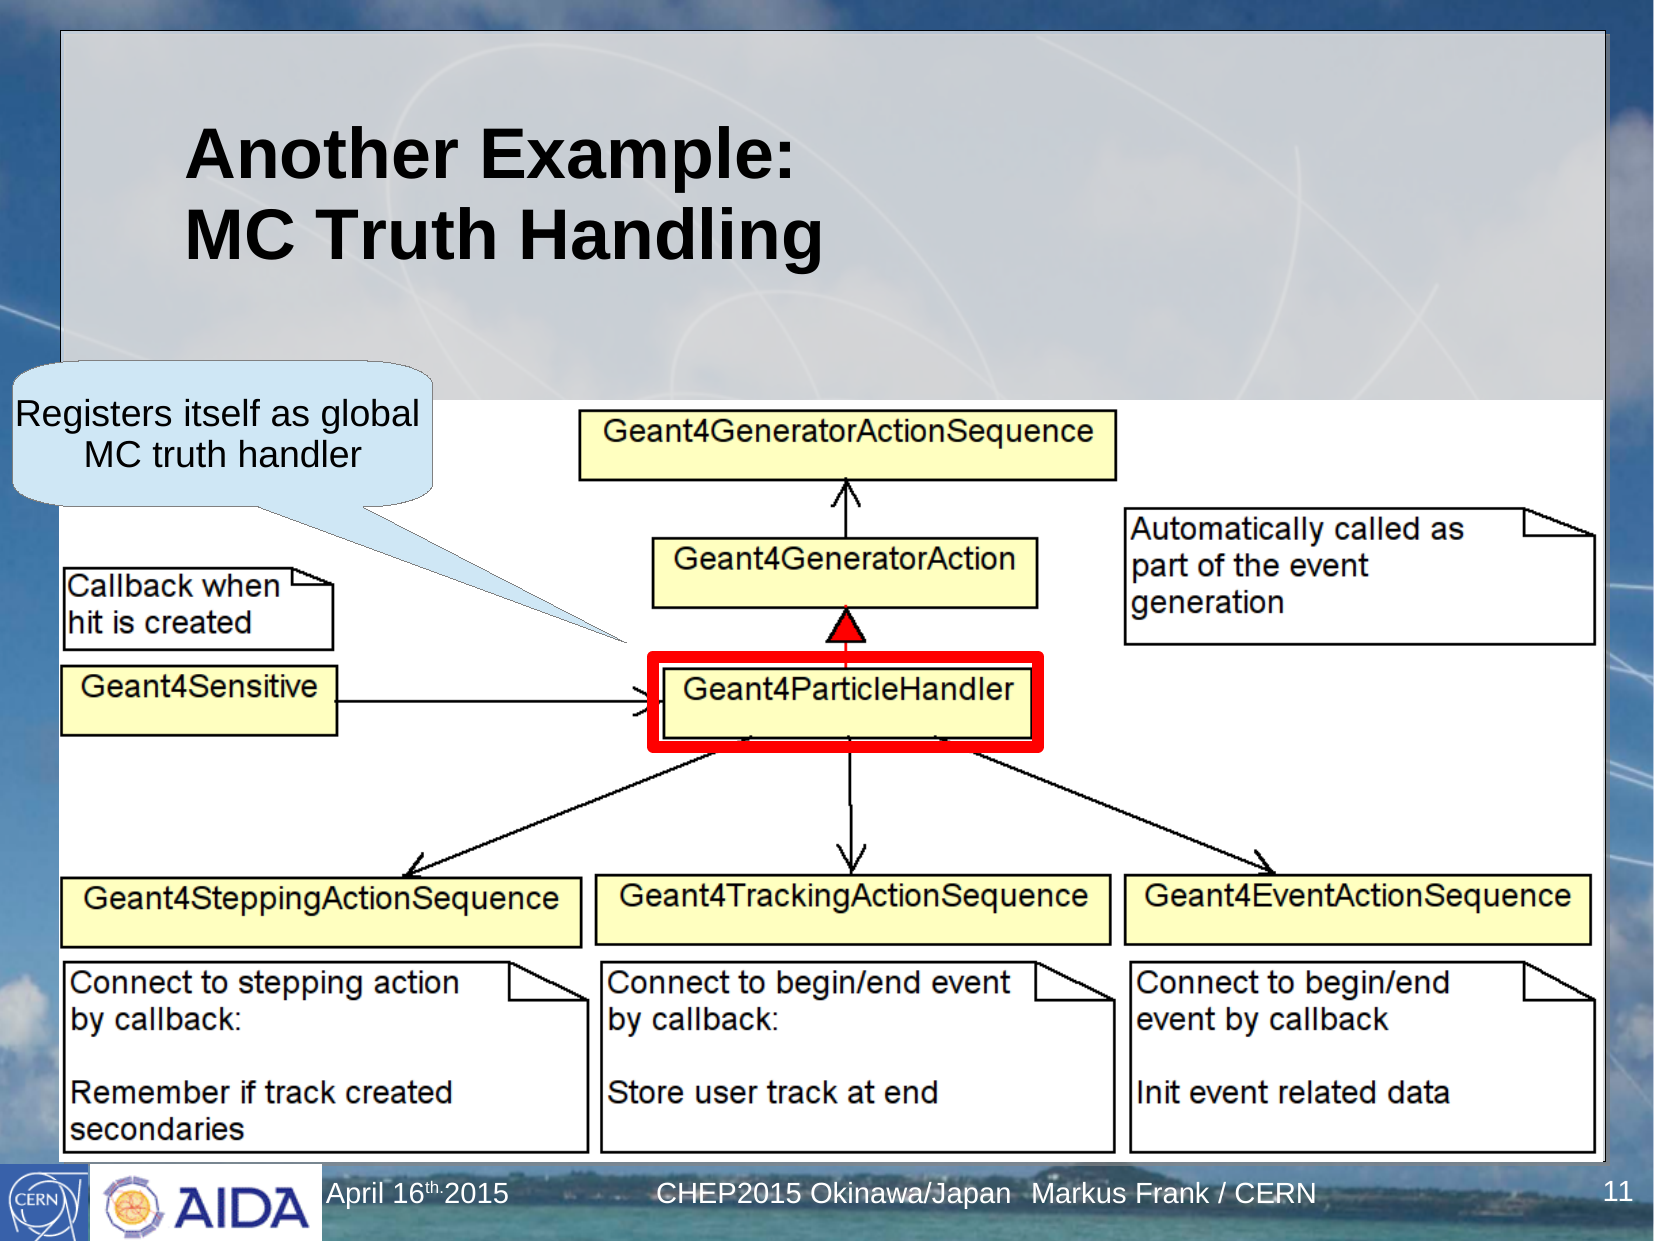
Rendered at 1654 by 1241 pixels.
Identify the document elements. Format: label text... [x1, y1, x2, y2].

text_box Registers itself as global MC truth handler [12, 360, 627, 643]
picture [0, 0, 1654, 1241]
title Another Example: MC Truth Handling [184, 90, 1536, 298]
